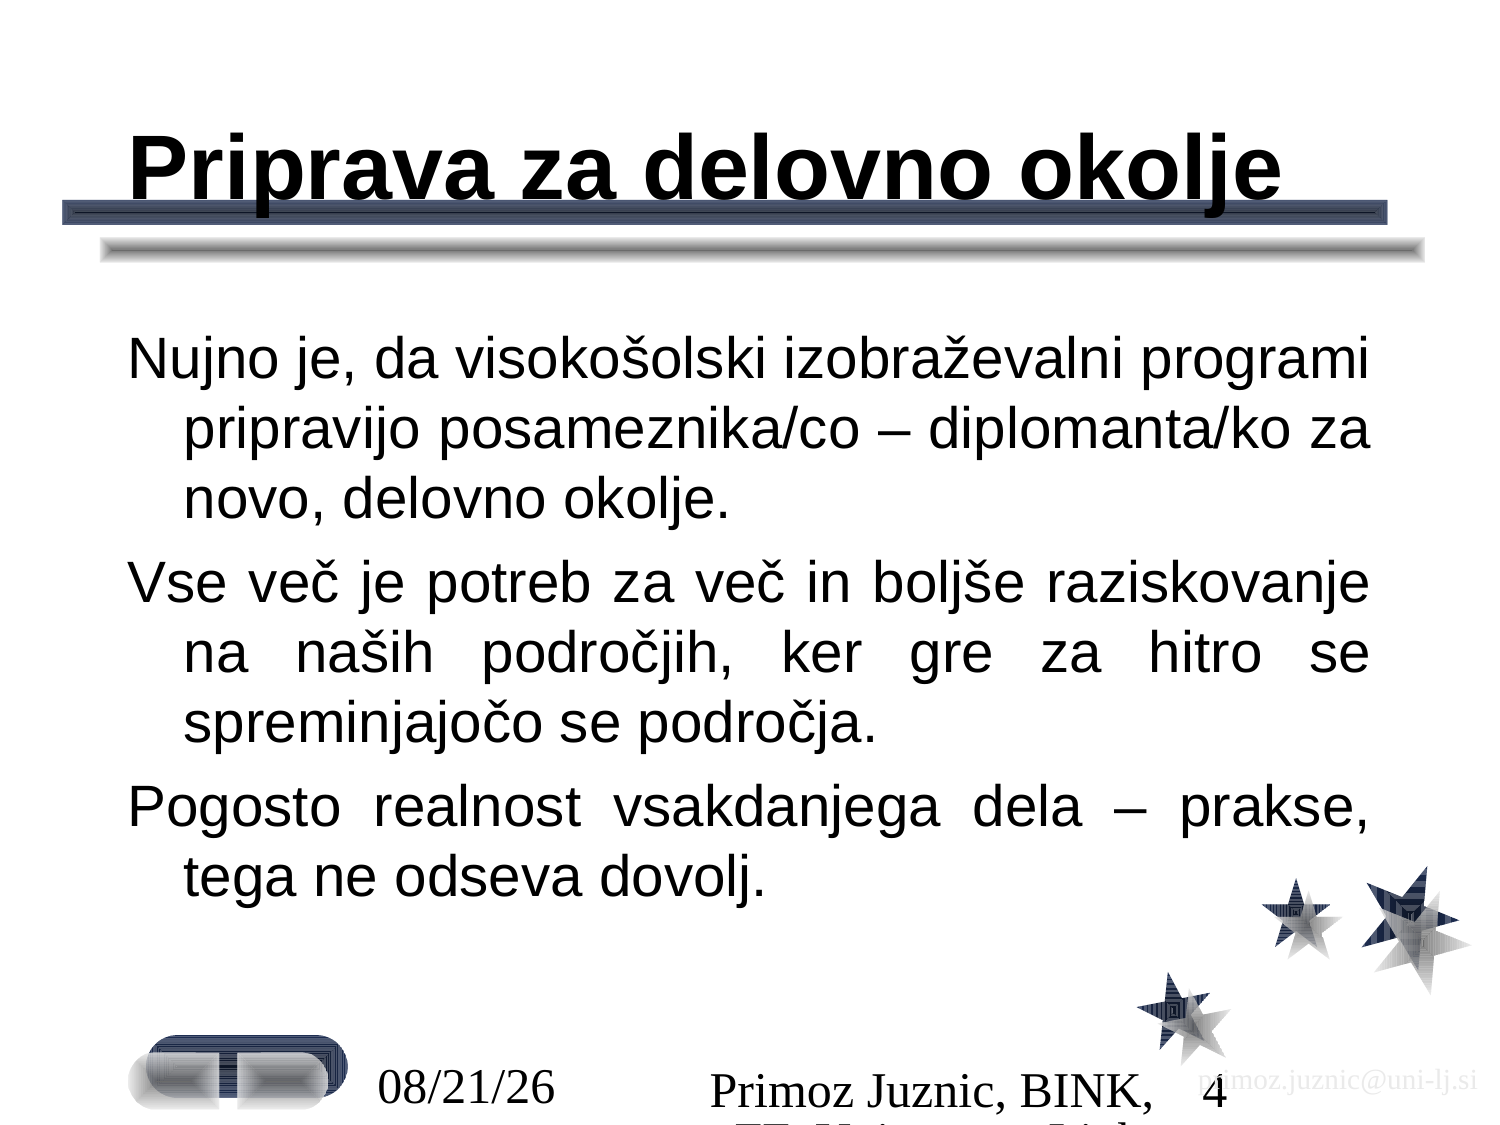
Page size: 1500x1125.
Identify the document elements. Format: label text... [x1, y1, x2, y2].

title Priprava za delovno okolje [112, 37, 1388, 225]
list Nujno je, da visokošolski izobraževalni programi pripravijo posameznika/co – diplomanta/ko za novo, delovno okolje. Vse več je potreb za več in boljše raziskovanje na naših področjih, ker gre za hitro se spreminjajočo se področja. Pogosto realnost vsakdanjega dela – prakse, tega ne odseva dovolj. [112, 312, 1388, 988]
